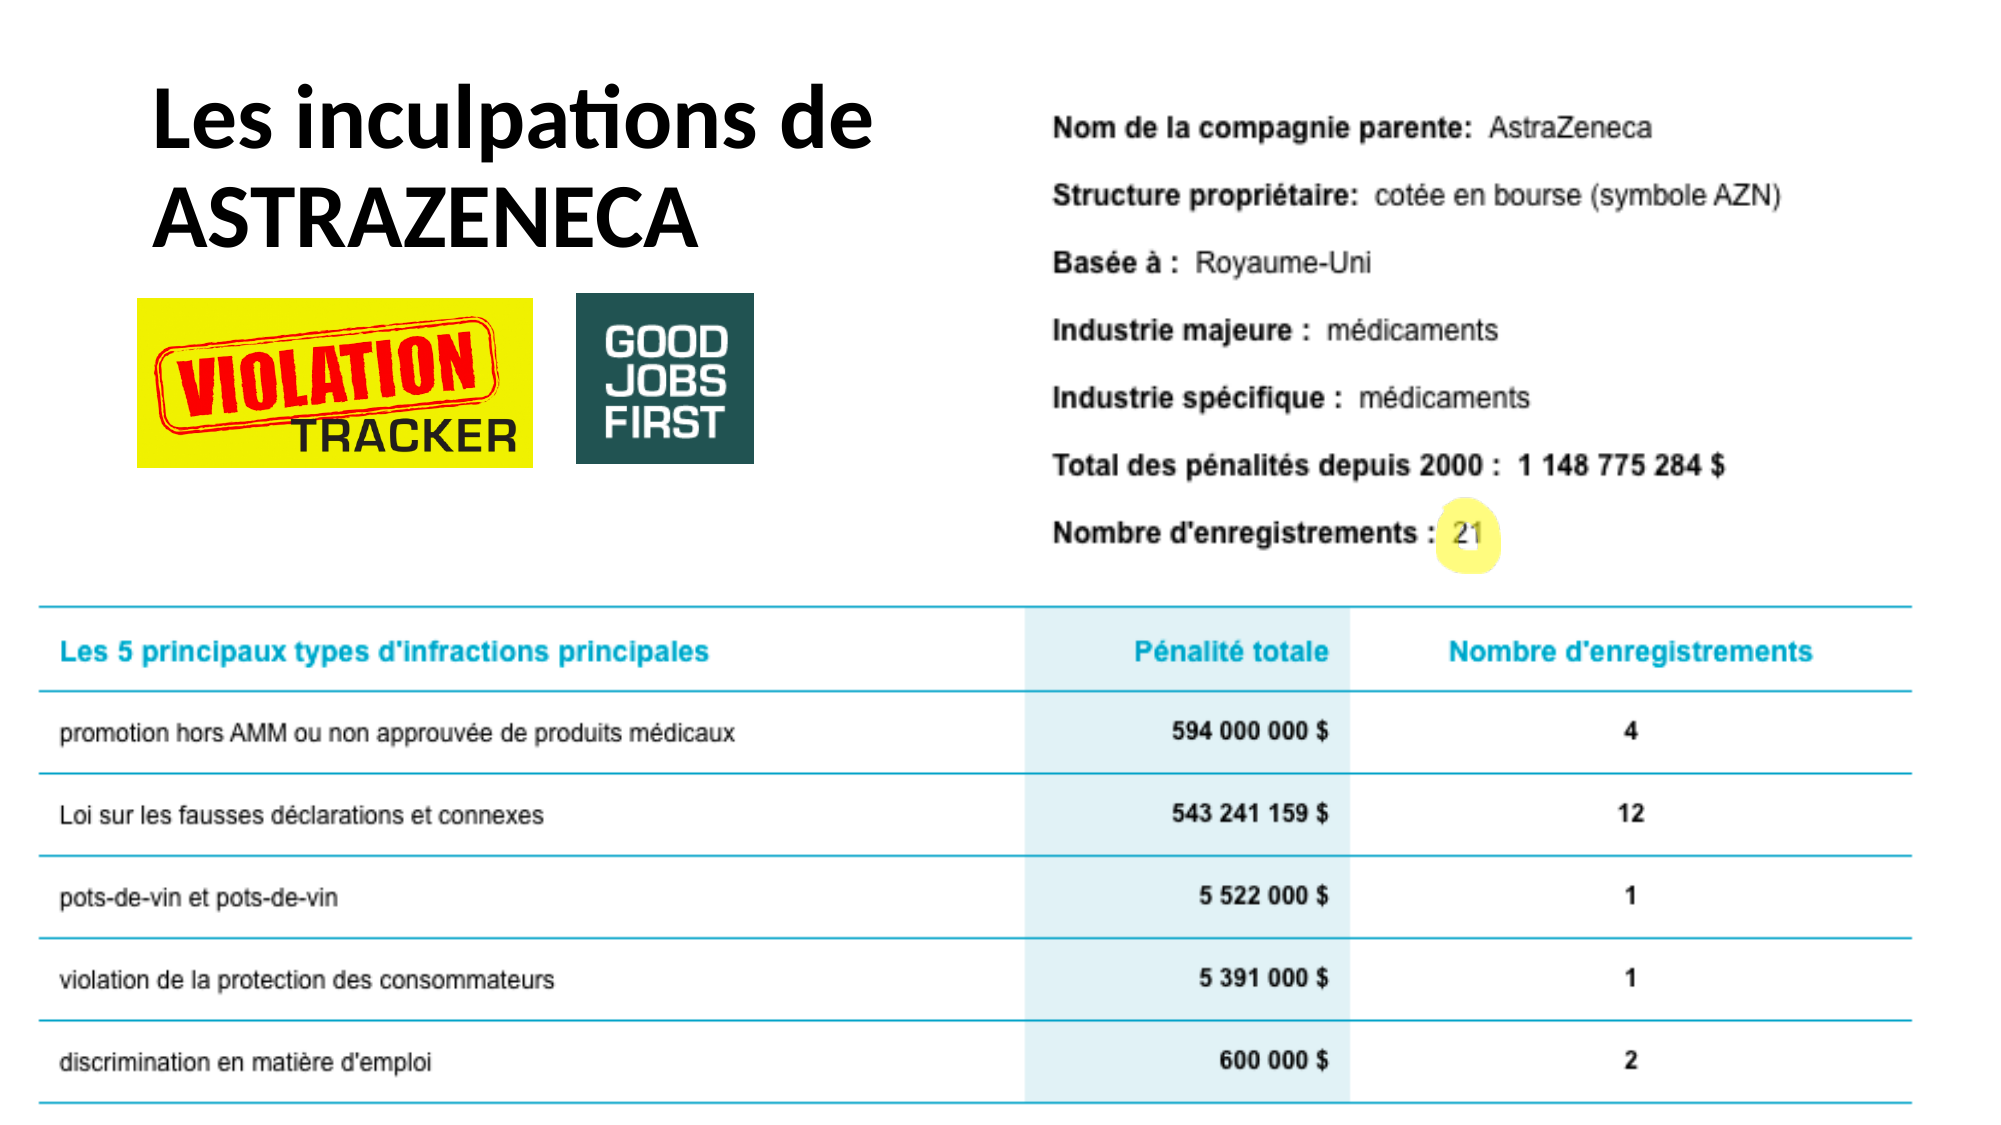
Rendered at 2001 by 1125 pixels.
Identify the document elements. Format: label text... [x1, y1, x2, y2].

picture [576, 293, 754, 464]
picture [137, 298, 533, 469]
picture [1041, 83, 1929, 574]
title Les inculpations de ASTRAZENECA [137, 59, 1863, 278]
picture [25, 596, 1929, 1125]
